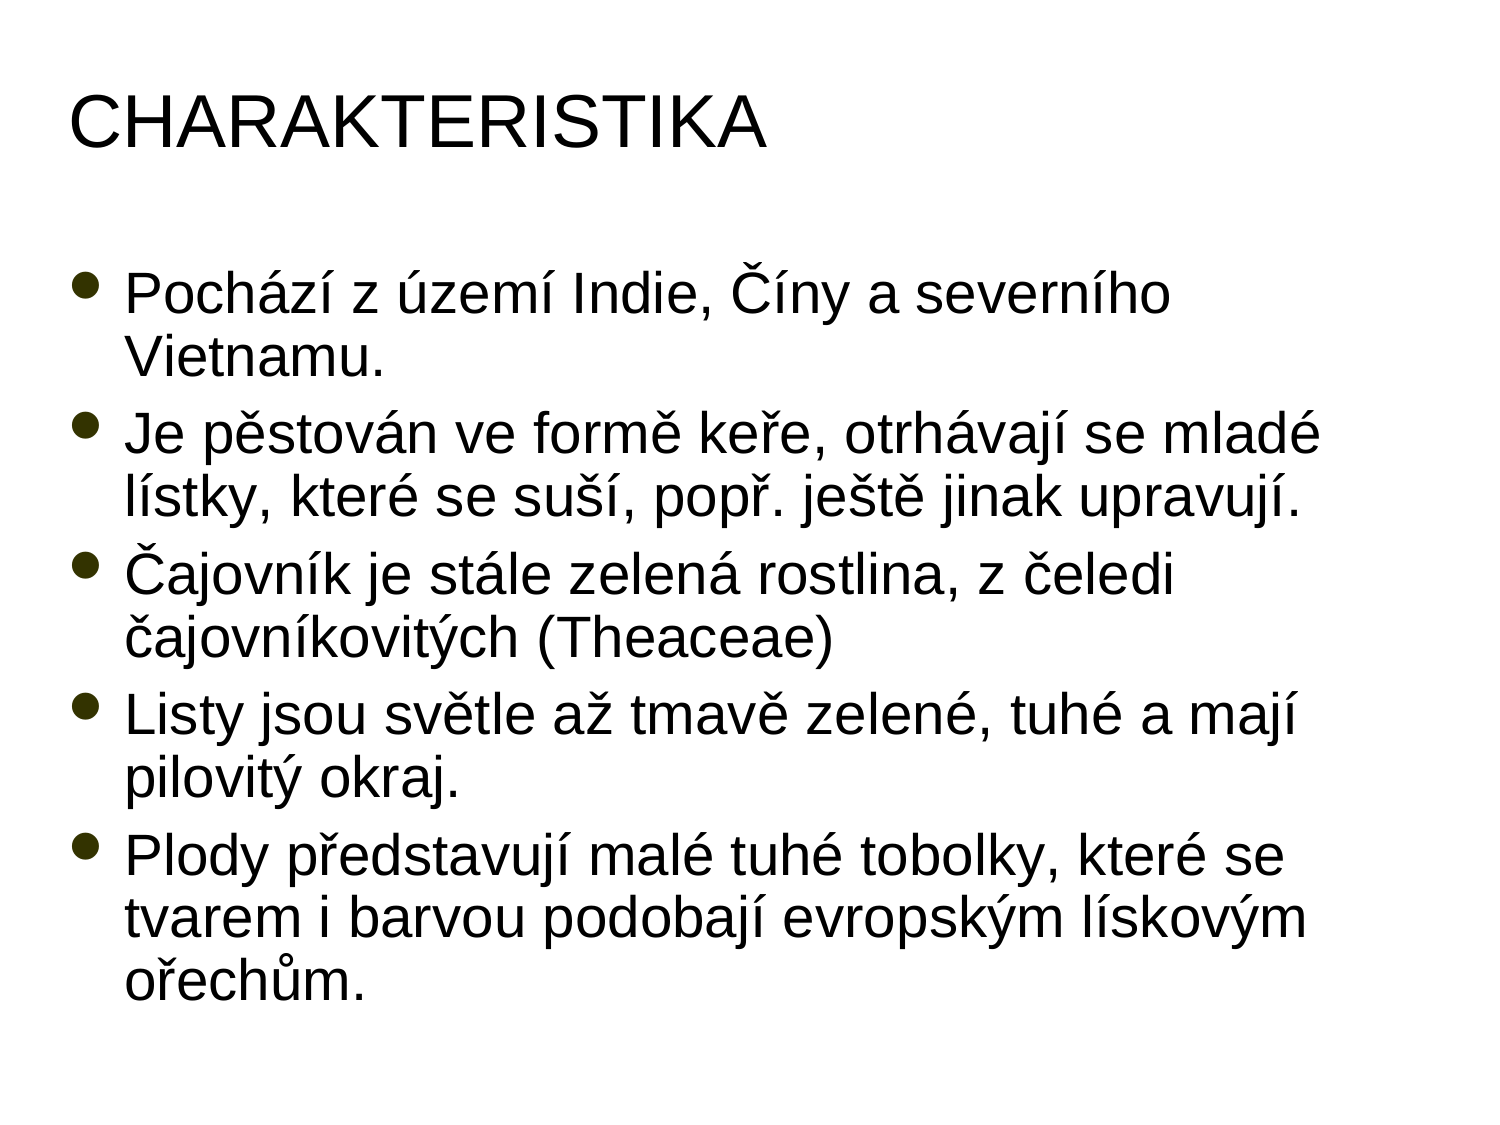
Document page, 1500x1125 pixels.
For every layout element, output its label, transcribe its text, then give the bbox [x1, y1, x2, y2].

title CHARAKTERISTIKA [53, 42, 1288, 193]
list Pochází z území Indie, Číny a severního Vietnamu. Je pěstován ve formě keře, otrhávají se mladé lístky, které se suší, popř. ještě jinak upravují. Čajovník je stále zelená rostlina, z čeledi čajovníkovitých (Theaceae) Listy jsou světle až tmavě zelené, tuhé a mají pilovitý okraj. Plody představují malé tuhé tobolky, které se tvarem i barvou podobají evropským lískovým ořechům. [53, 255, 1459, 1125]
